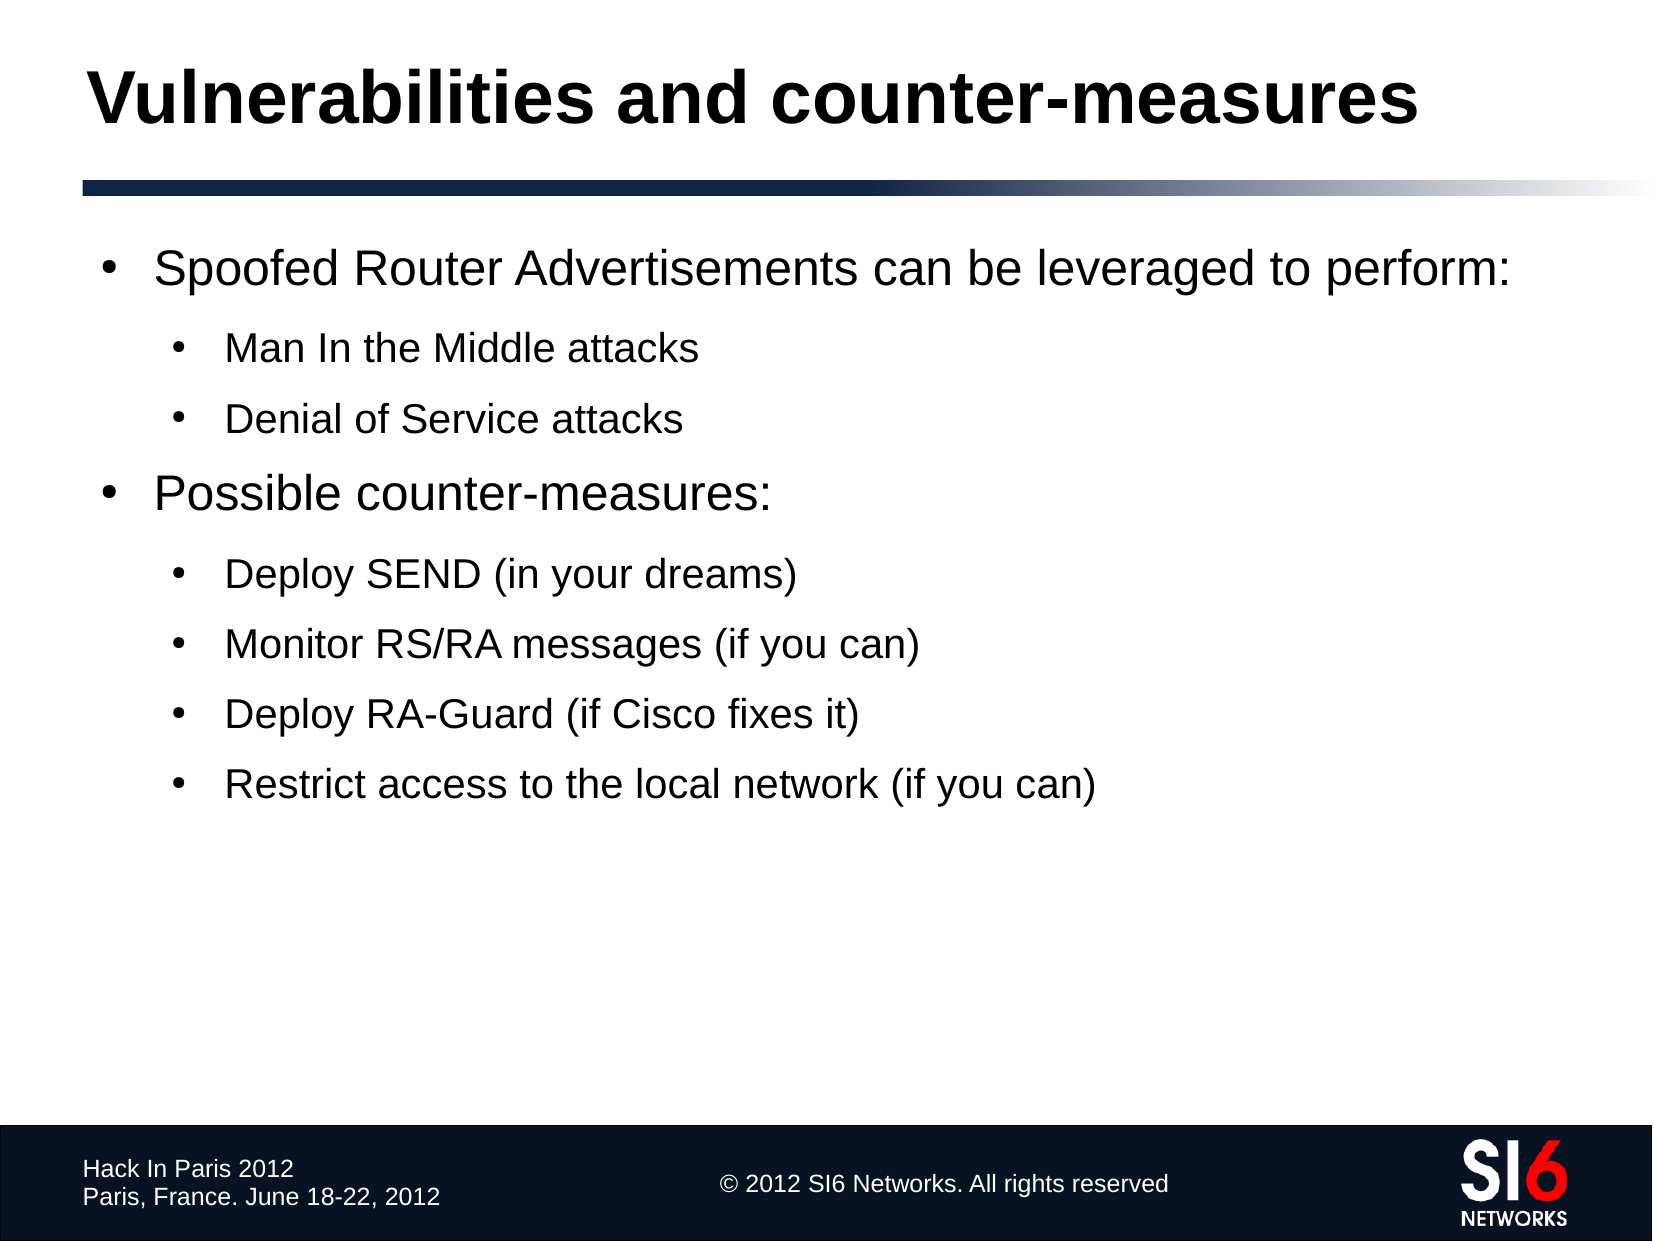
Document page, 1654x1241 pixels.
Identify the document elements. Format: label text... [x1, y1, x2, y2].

picture [1461, 1139, 1567, 1226]
title Vulnerabilities and counter-measures [86, 30, 1576, 166]
list Spoofed Router Advertisements can be leveraged to perform: Man In the Middle attacks Denial of Service attacks Possible counter-measures: Deploy SEND (in your dreams) Monitor RS/RA messages (if you can) Deploy RA-Guard (if Cisco fixes it) Restrict access to the local network (if you can) [82, 240, 1571, 1109]
